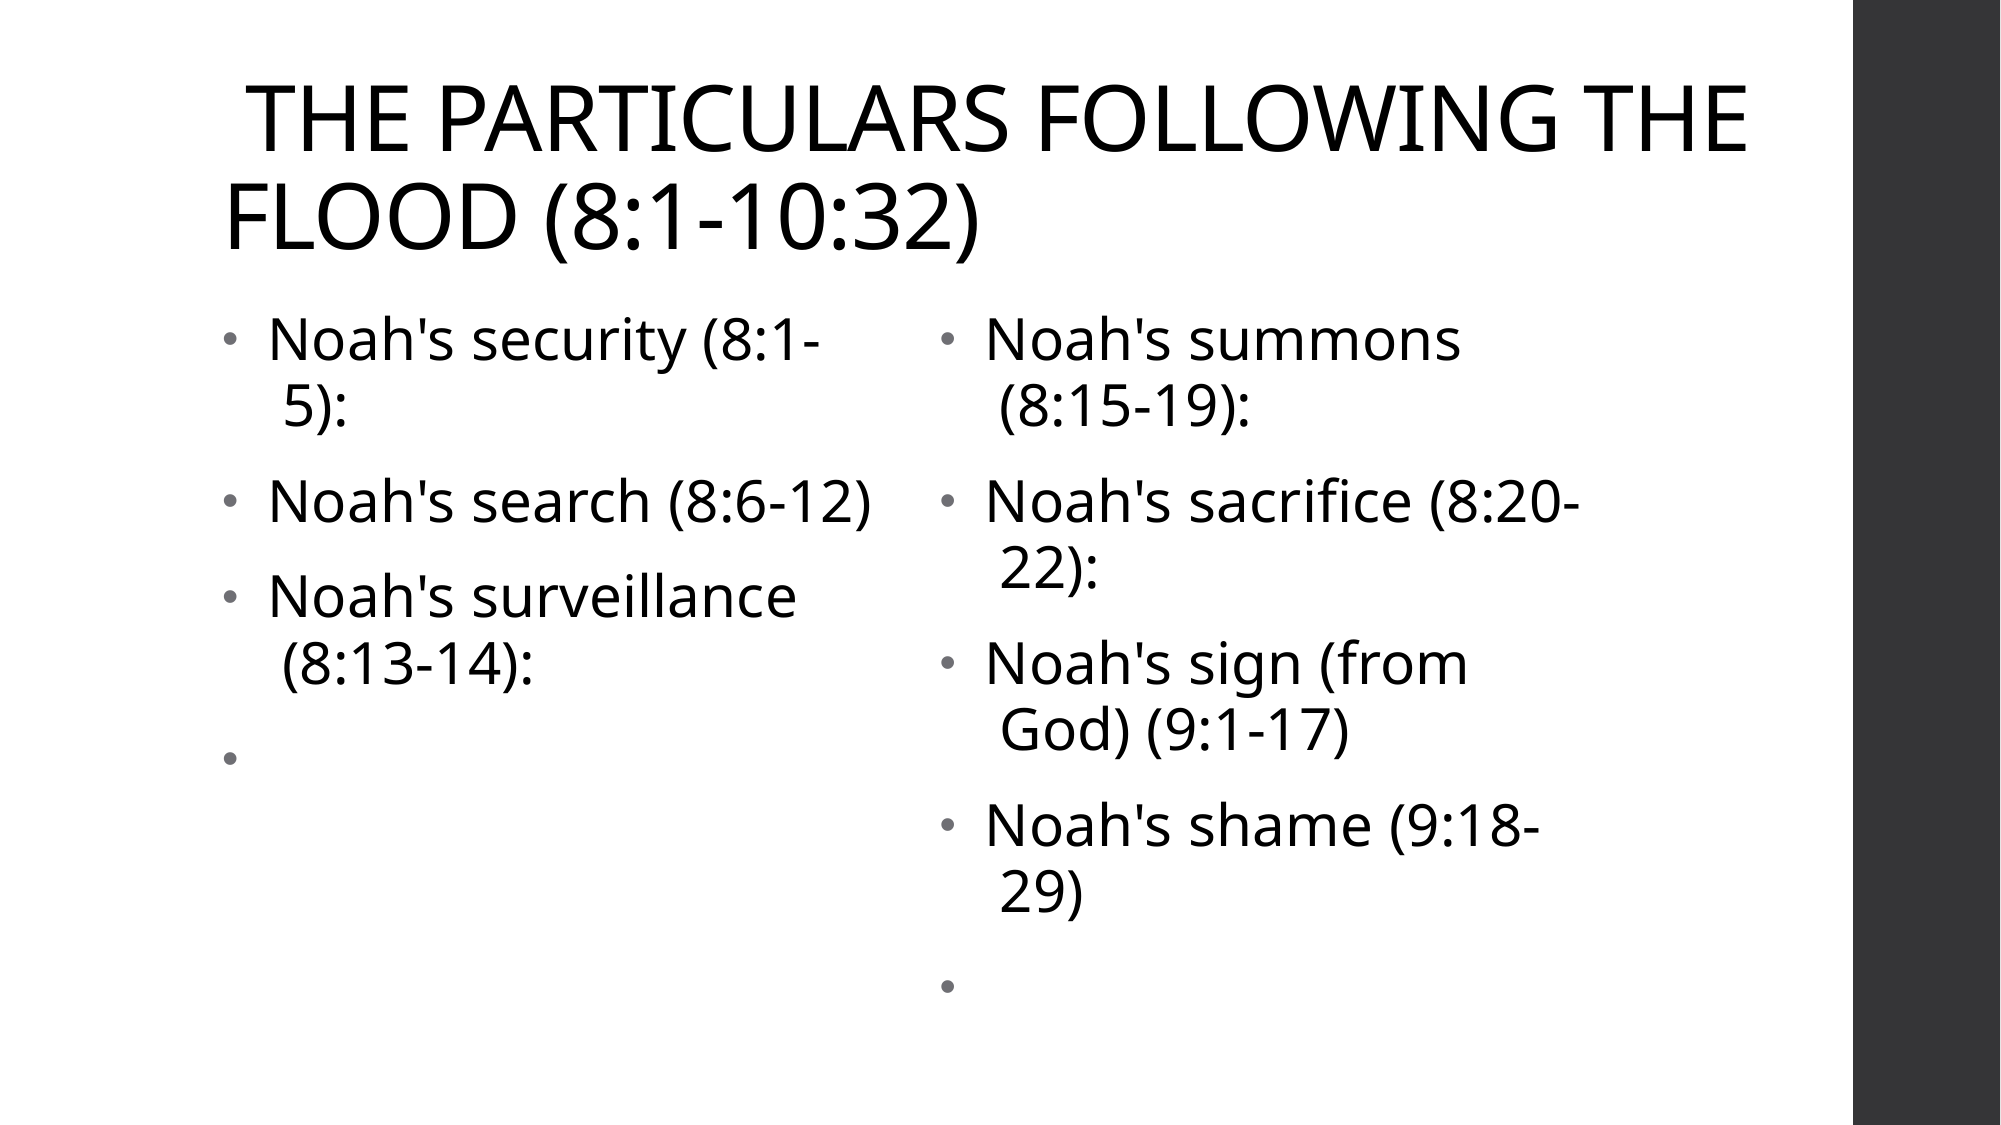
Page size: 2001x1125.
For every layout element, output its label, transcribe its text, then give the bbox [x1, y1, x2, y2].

list Noah's security (8:1-5): Noah's search (8:6-12) Noah's surveillance (8:13-14): [207, 299, 900, 1014]
list Noah's summons (8:15-19): Noah's sacrifice (8:20-22): Noah's sign (from God) (9:1-17) Noah's shame (9:18-29) [924, 299, 1617, 1014]
title THE PARTICULARS FOLLOWING THE FLOOD (8:1-10:32) [206, 60, 1797, 278]
